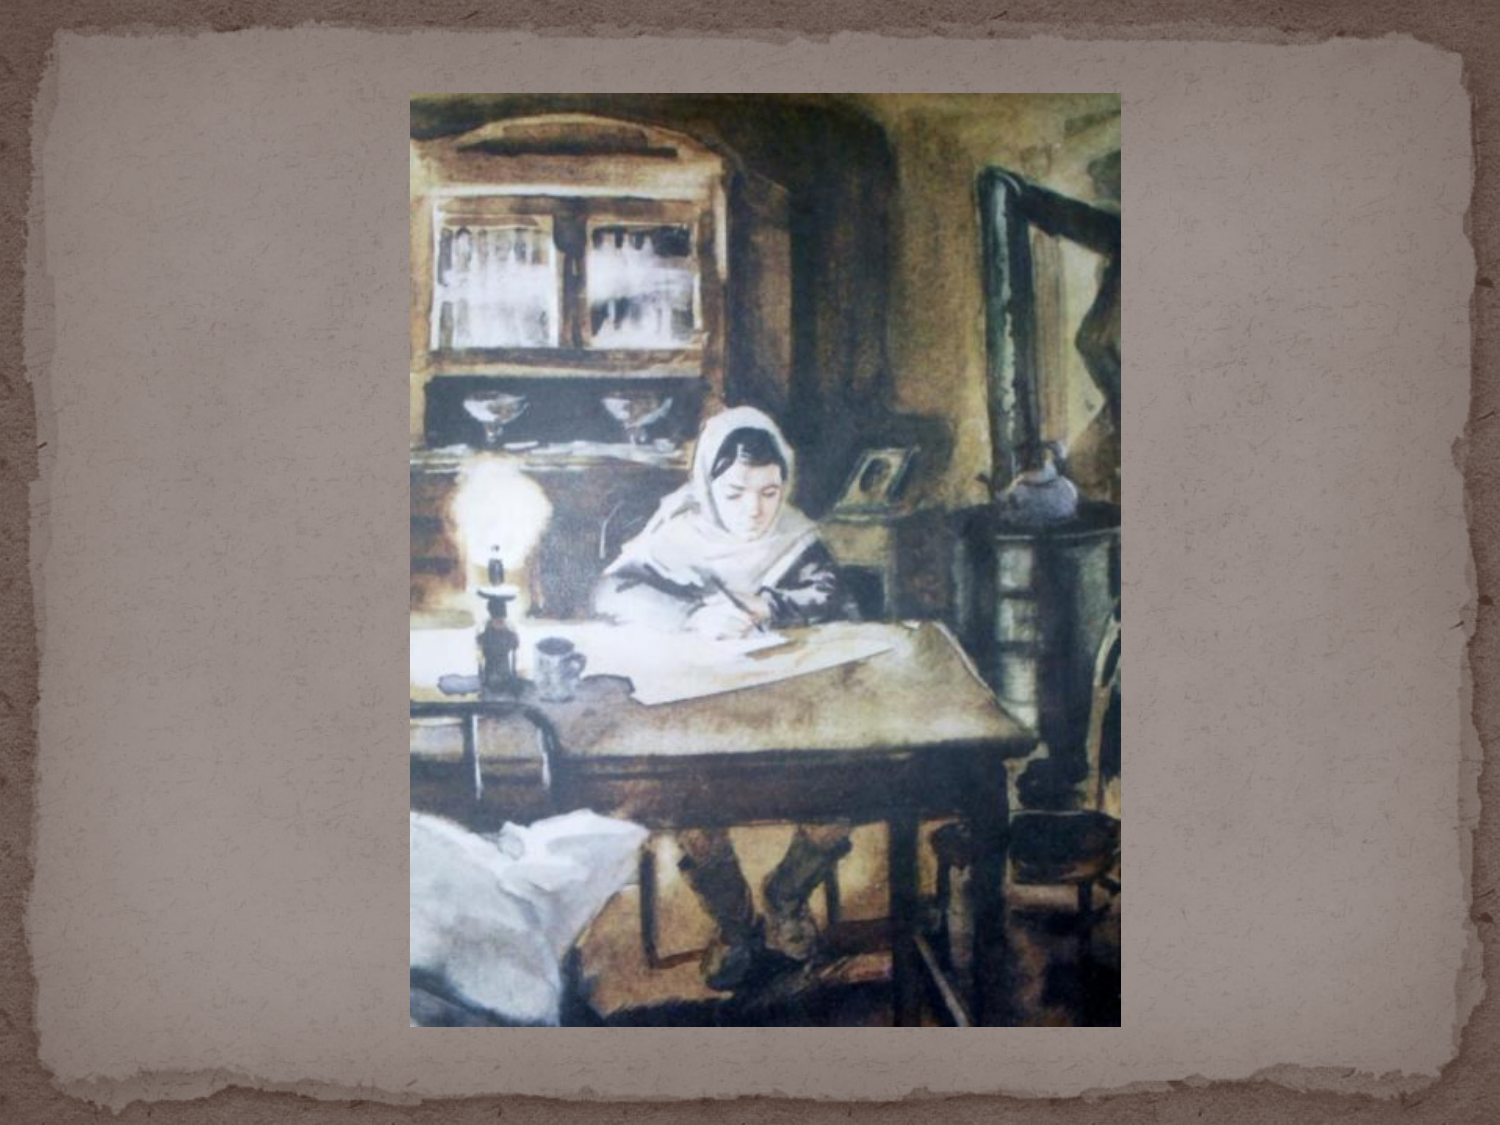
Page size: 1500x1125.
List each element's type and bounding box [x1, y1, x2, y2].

picture [410, 93, 1121, 1027]
